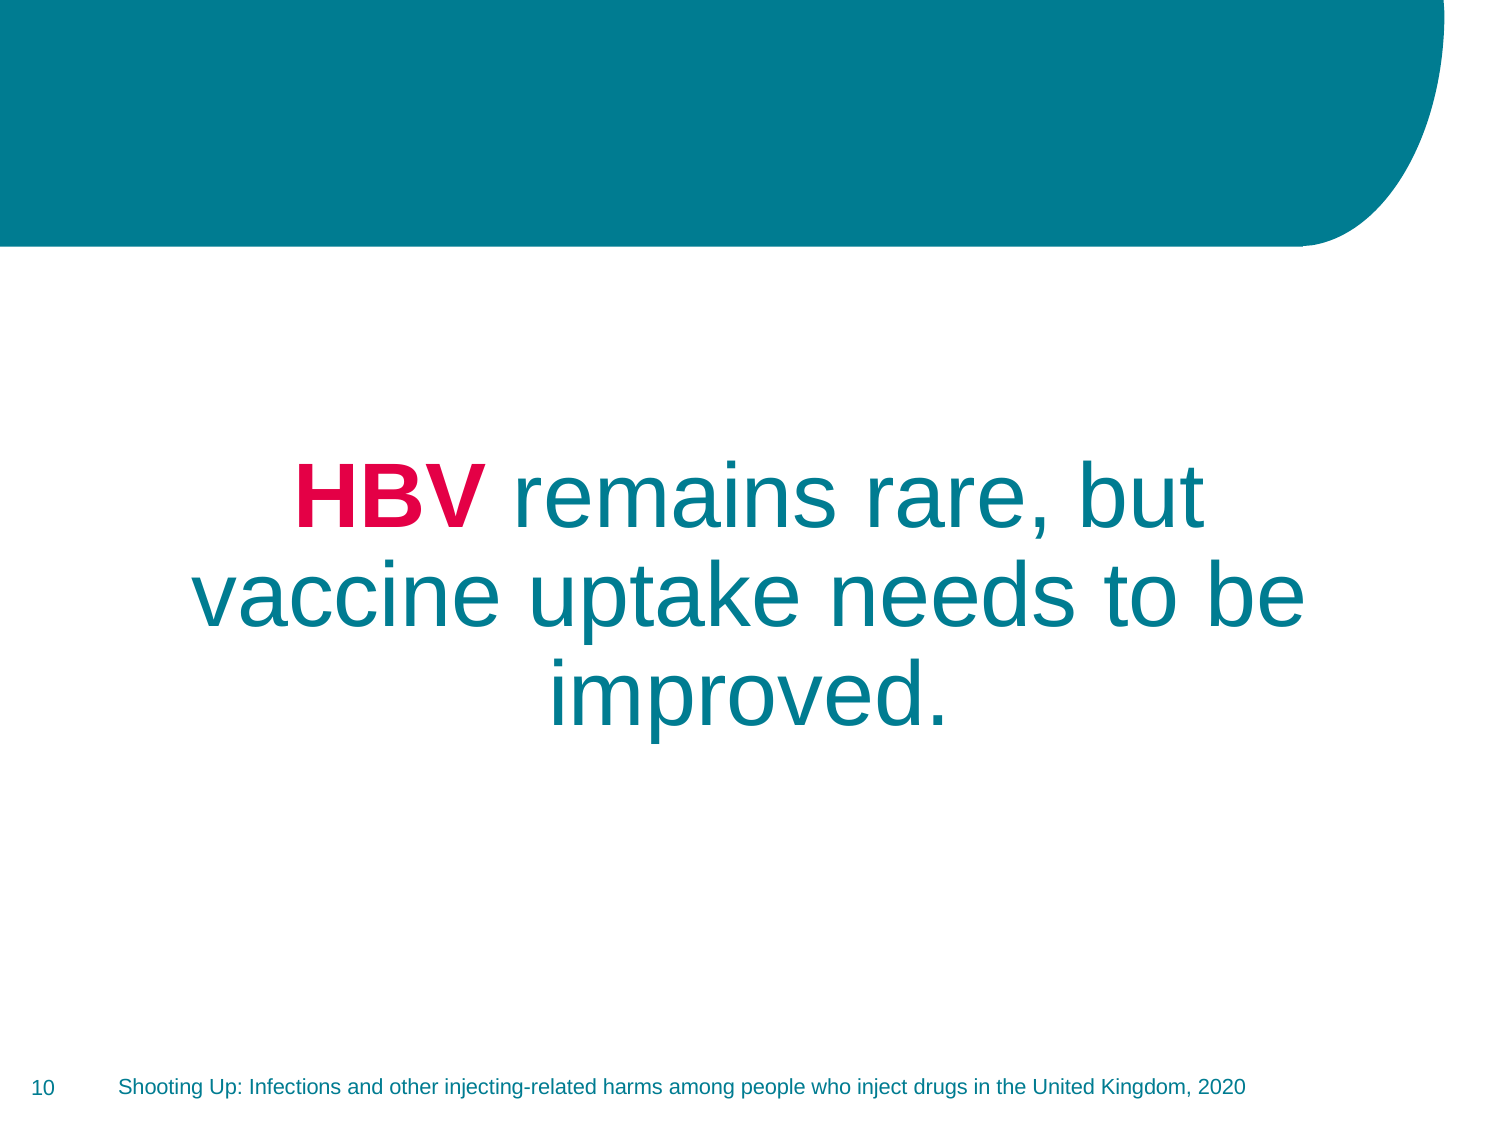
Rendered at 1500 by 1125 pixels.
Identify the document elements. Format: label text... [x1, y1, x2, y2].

text_box Shooting Up: Infections and other injecting-related harms among people who inject drugs in the United Kingdom, 2020 [103, 1056, 1335, 1116]
text_box [16, 1056, 90, 1117]
title HBV remains rare, but vaccine uptake needs to be improved. [134, 441, 1366, 684]
